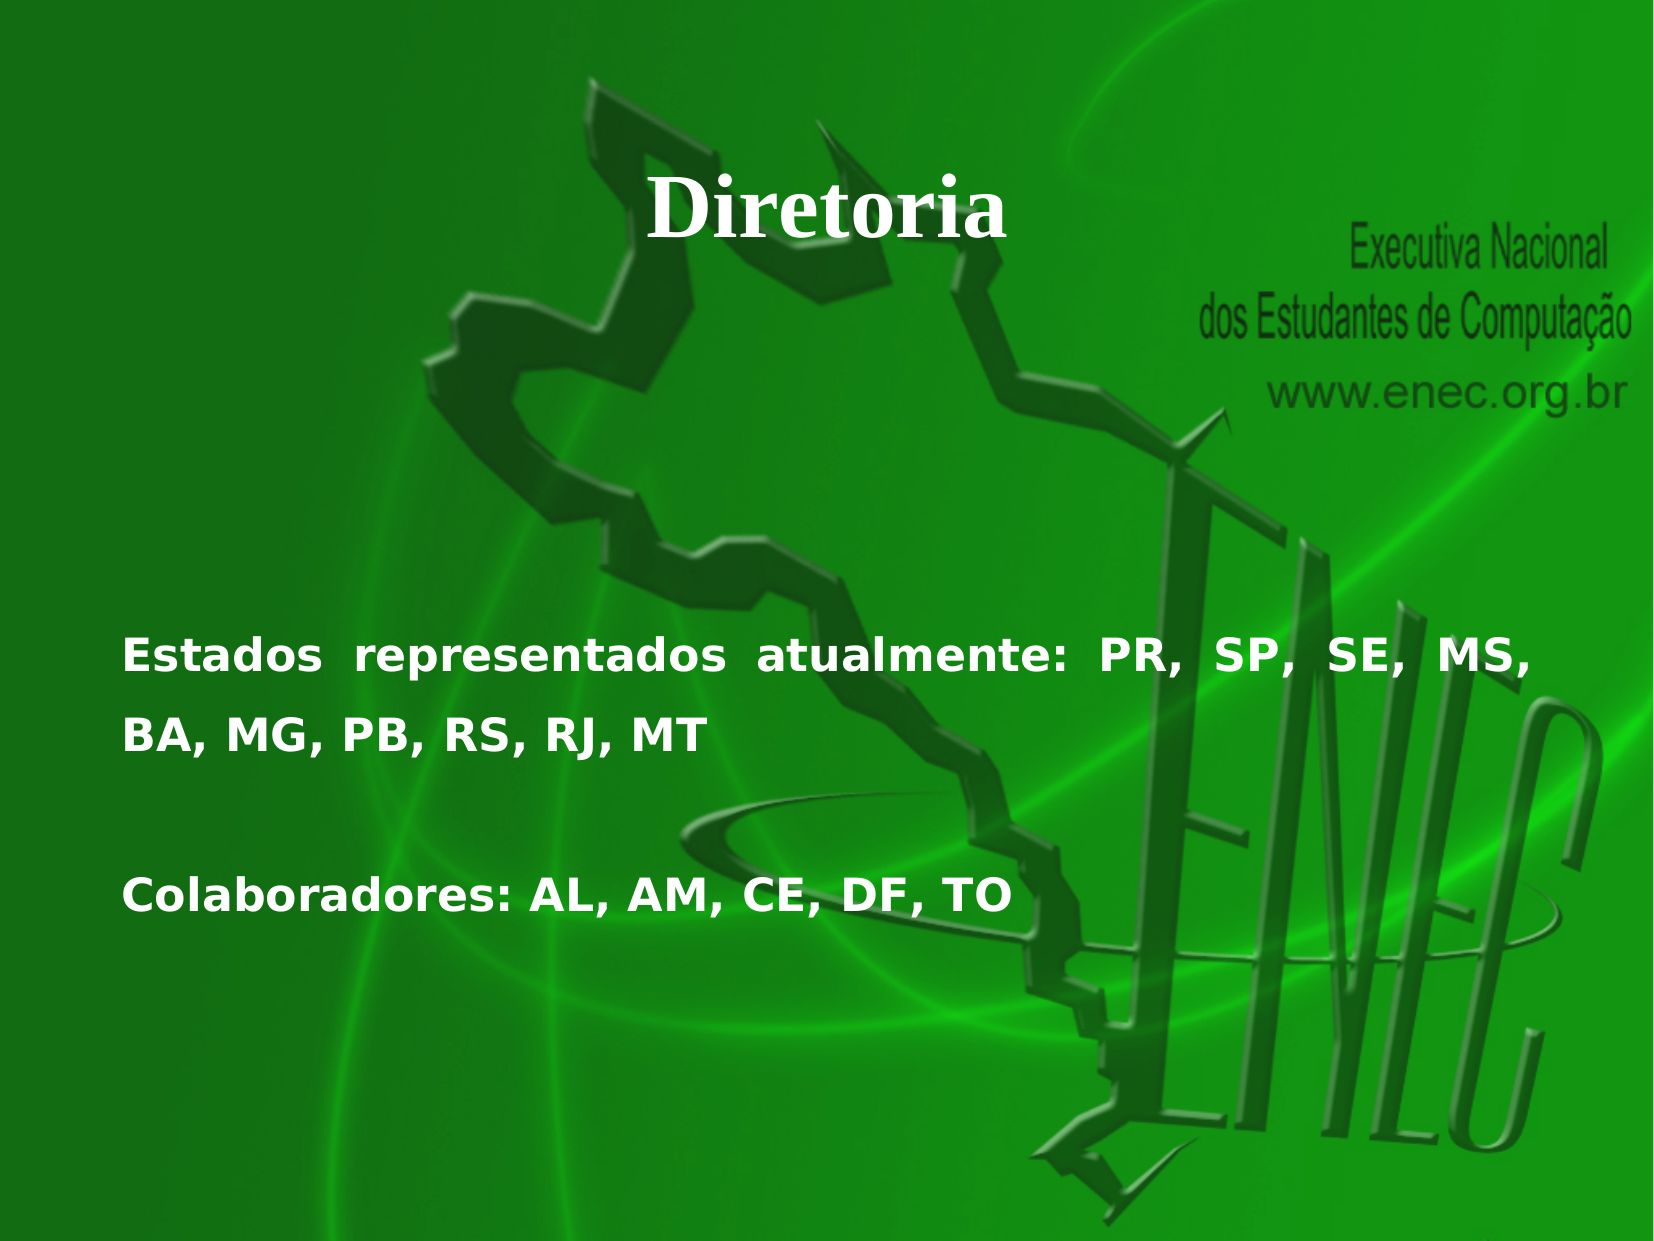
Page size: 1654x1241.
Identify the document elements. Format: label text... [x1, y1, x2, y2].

picture [0, 0, 1654, 1241]
title Diretoria [121, 103, 1534, 311]
text_box Estados representados atualmente: PR, SP, SE, MS, BA, MG, PB, RS, RJ, MT Colaboradores: AL, AM, CE, DF, TO [121, 344, 1534, 1127]
